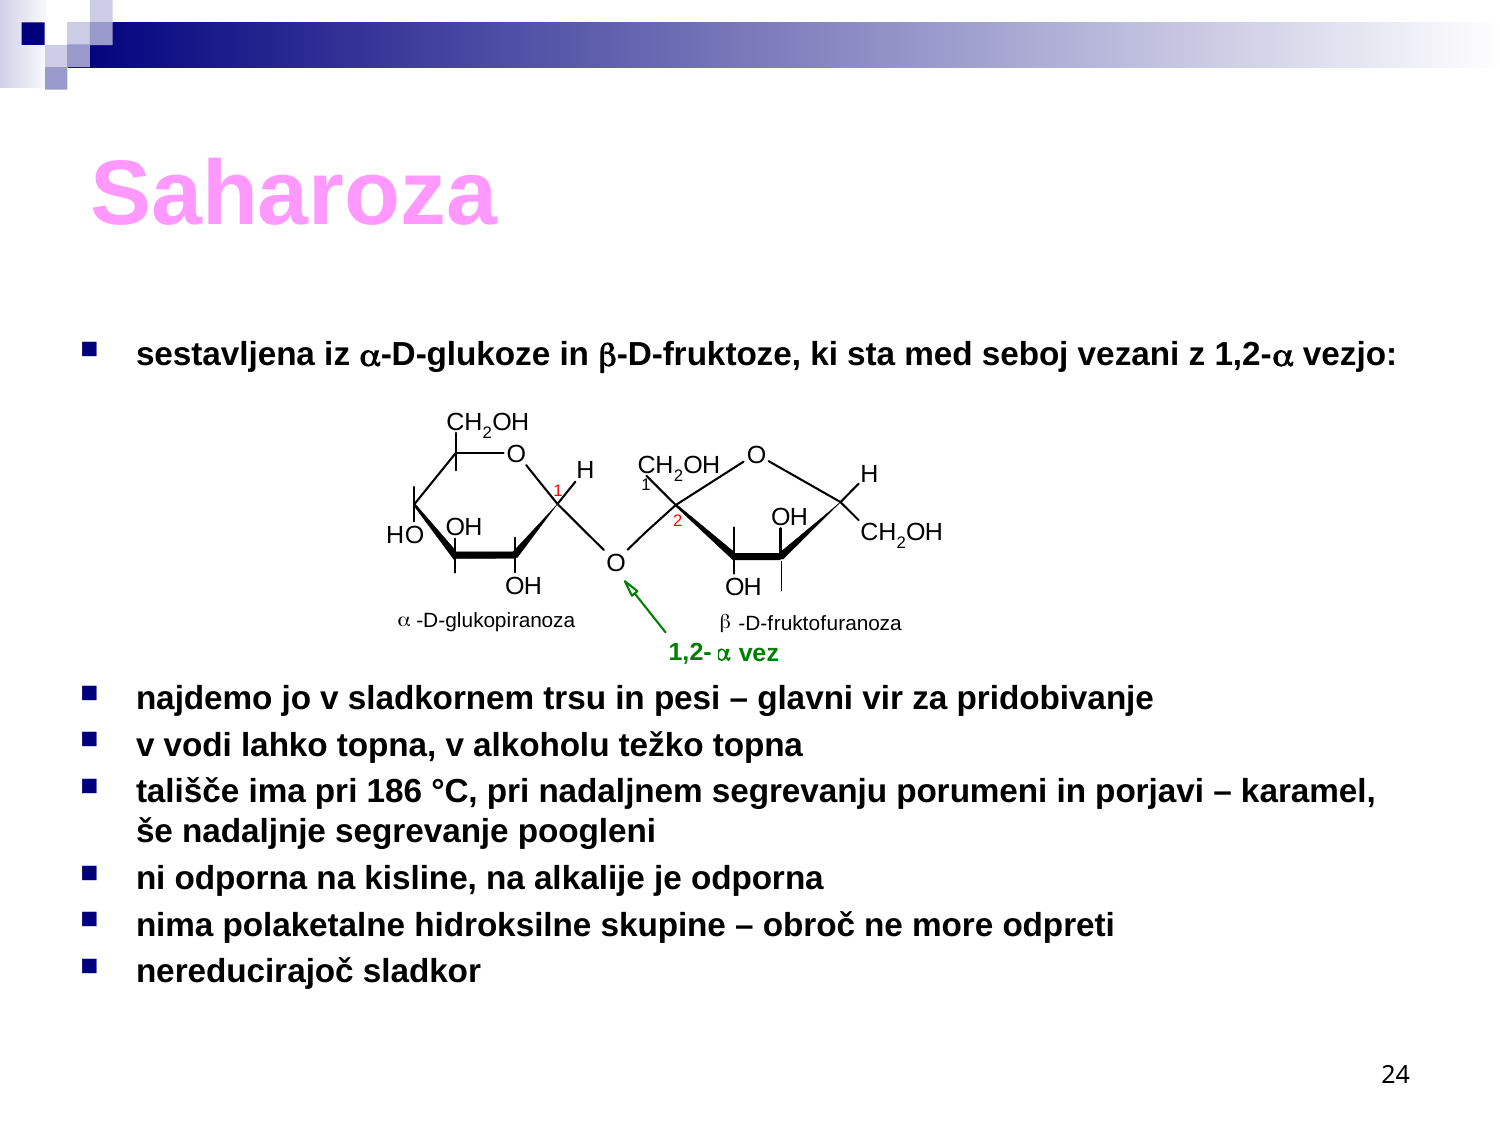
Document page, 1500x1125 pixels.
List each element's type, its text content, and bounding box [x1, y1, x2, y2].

chart [383, 408, 950, 675]
list sestavljena iz -D-glukoze in -D-fruktoze, ki sta med seboj vezani z 1,2- vezjo: najdemo jo v sladkornem trsu in pesi – glavni vir za pridobivanje v vodi lahko topna, v alkoholu težko topna tališče ima pri 186 °C, pri nadaljnem segrevanju porumeni in porjavi – karamel, še nadaljnje segrevanje poogleni ni odporna na kisline, na alkalije je odporna nima polaketalne hidroksilne skupine – obroč ne more odpreti nereducirajoč sladkor [64, 324, 1425, 1071]
slide_number <number> [1074, 1071, 1425, 1100]
picture [383, 408, 948, 673]
title Saharoza [75, 75, 1425, 300]
